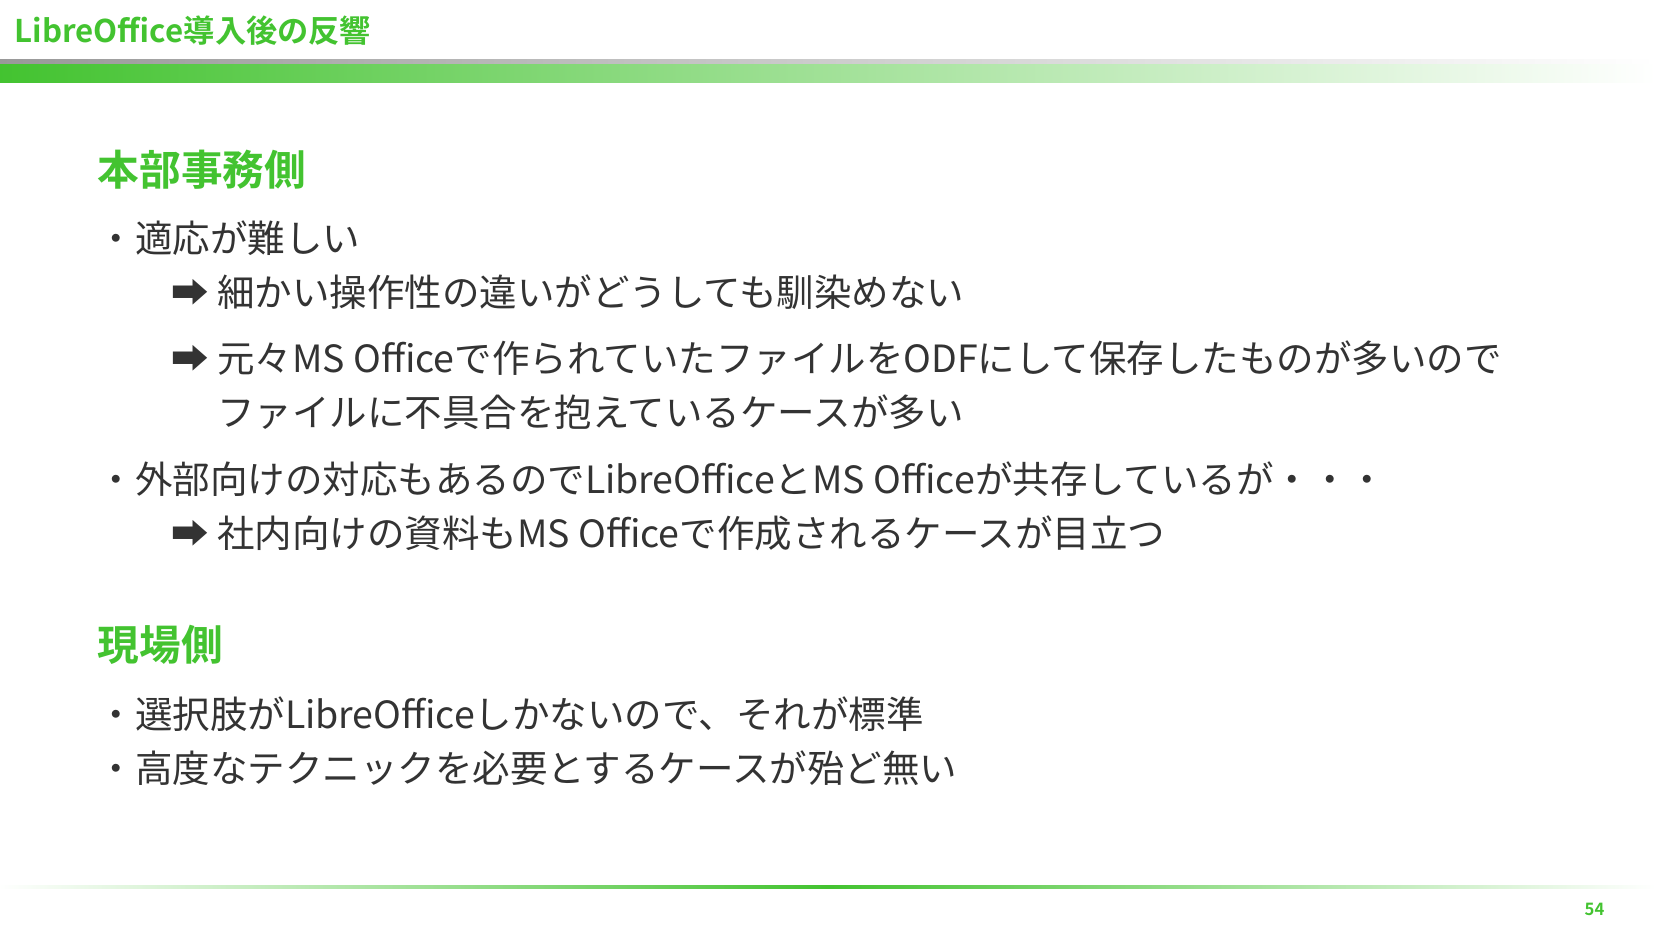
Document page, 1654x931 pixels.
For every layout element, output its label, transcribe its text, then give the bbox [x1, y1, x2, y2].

text_box [0, 59, 1654, 83]
text_box 本部事務側 ・適応が難しい ➡ 細かい操作性の違いがどうしても馴染めない ➡ 元々MS Officeで作られていたファイルをODFにして保存したものが多いので ファイルに不具合を抱えているケースが多い ・外部向けの対応もあるのでLibreOfficeとMS Officeが共存しているが・・・ ➡ 社内向けの資料もMS Officeで作成されるケースが目立つ 現場側 ・選択肢がLibreOfficeしかないので、それが標準 ・高度なテクニックを必要とするケースが殆ど無い [82, 129, 1565, 839]
text_box LibreOffice導入後の反響 [0, 0, 1376, 59]
text_box <番号> [1535, 888, 1654, 928]
text_box [0, 885, 1654, 889]
